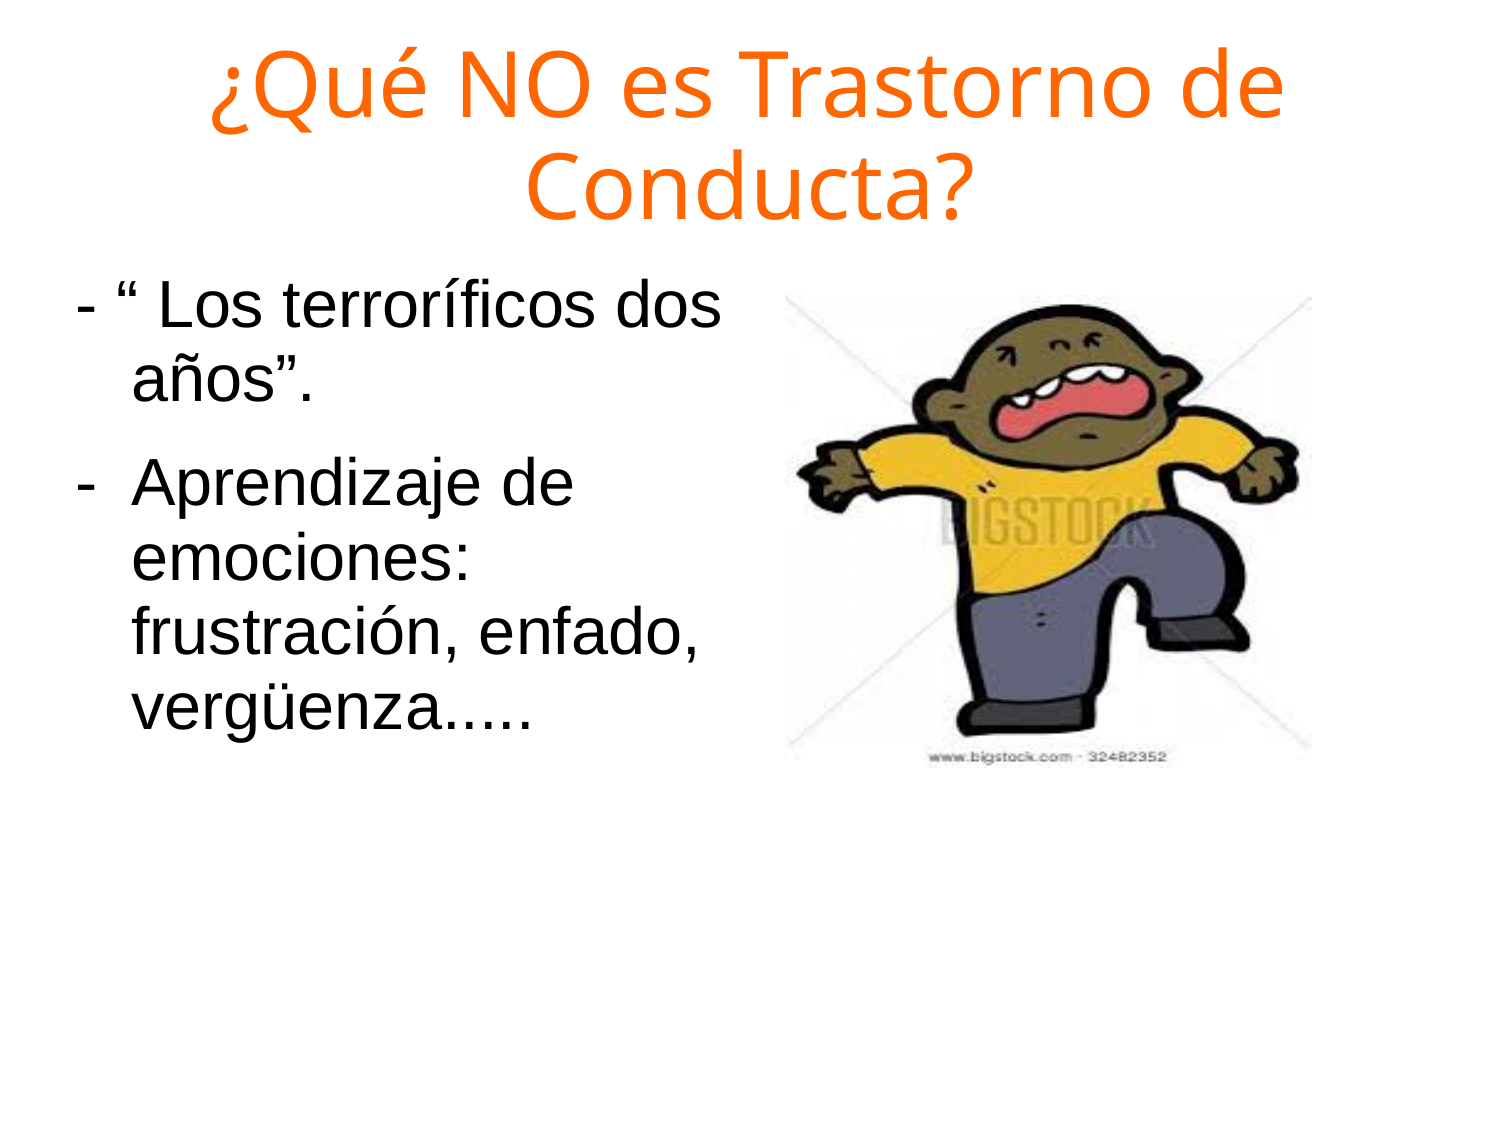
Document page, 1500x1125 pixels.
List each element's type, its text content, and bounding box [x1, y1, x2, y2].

title ¿Qué NO es Trastorno de Conducta? [75, 35, 1424, 241]
picture [785, 295, 1312, 768]
list - “ Los terroríficos dos años”. - Aprendizaje de emociones: frustración, enfado, vergüenza..... [75, 263, 734, 915]
